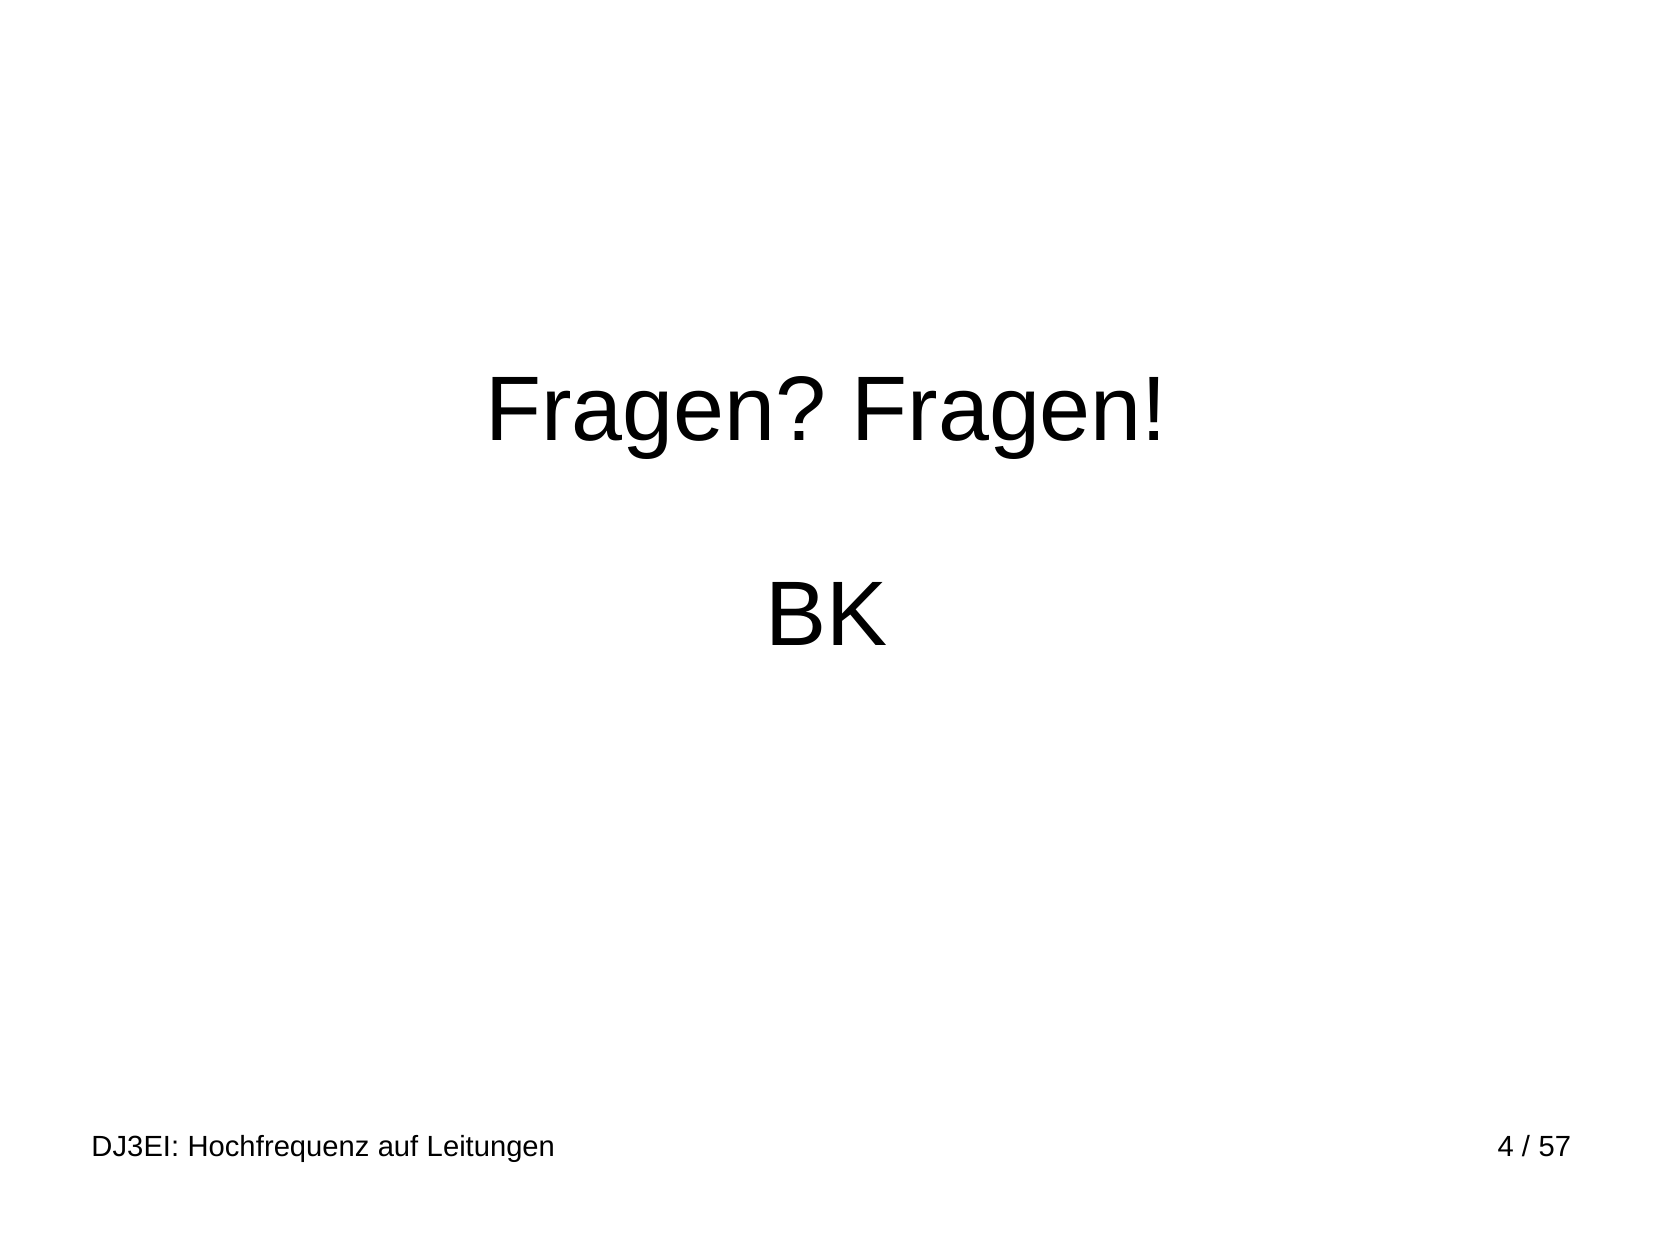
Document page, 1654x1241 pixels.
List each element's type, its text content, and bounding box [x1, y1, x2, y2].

title Fragen? Fragen! BK [82, 356, 1571, 665]
